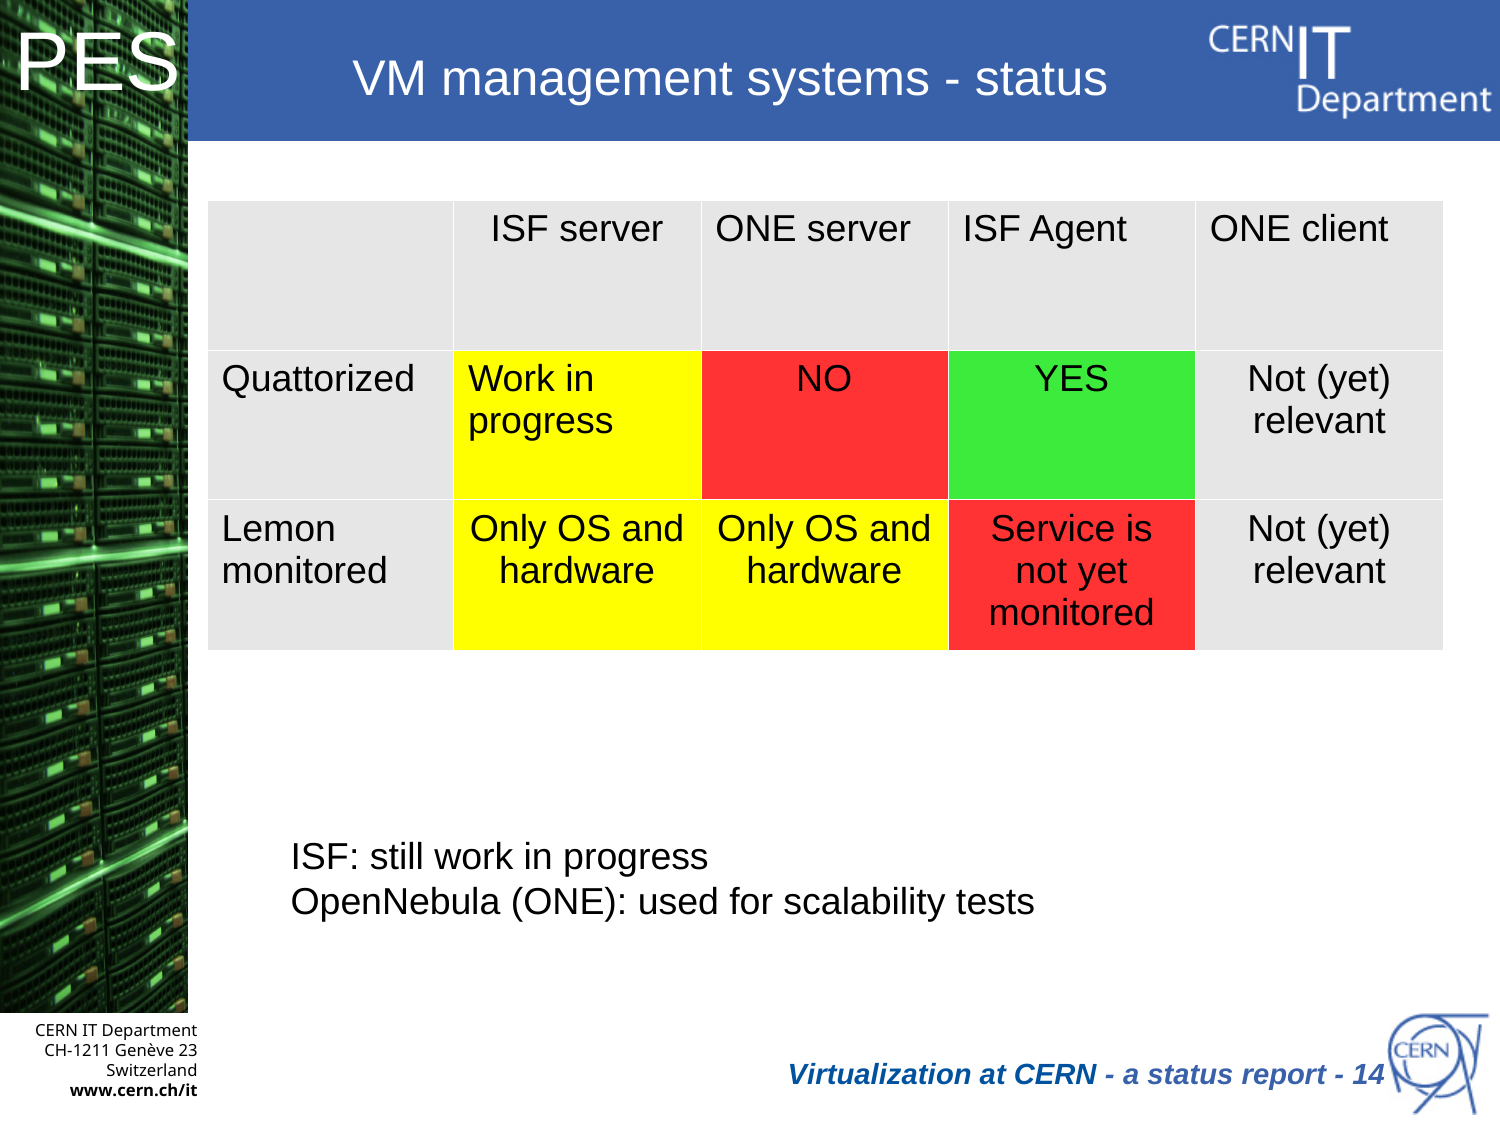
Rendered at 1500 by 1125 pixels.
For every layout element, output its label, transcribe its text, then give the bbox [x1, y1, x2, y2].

table_cell YES [949, 351, 1195, 499]
table_cell Not (yet) relevant [1196, 500, 1443, 650]
table_header ISF Agent [949, 201, 1195, 350]
table_header ONE server [702, 201, 948, 350]
table_cell Service is not yet monitored [949, 500, 1195, 650]
picture [1387, 1012, 1490, 1115]
table_header [208, 201, 453, 350]
table_header ISF server [454, 201, 701, 350]
table_cell Quattorized [208, 351, 453, 499]
table_cell Lemon monitored [208, 500, 453, 650]
picture [0, 0, 1500, 1013]
table_cell Work in progress [454, 351, 701, 499]
table_cell NO [702, 351, 948, 499]
text_box VM management systems - status [337, 37, 1124, 113]
table_header ONE client [1196, 201, 1443, 350]
text_box ISF: still work in progress OpenNebula (ONE): used for scalability tests [275, 825, 1051, 930]
table_cell Only OS and hardware [702, 500, 948, 650]
table_cell Not (yet) relevant [1196, 351, 1443, 499]
table_cell Only OS and hardware [454, 500, 701, 650]
